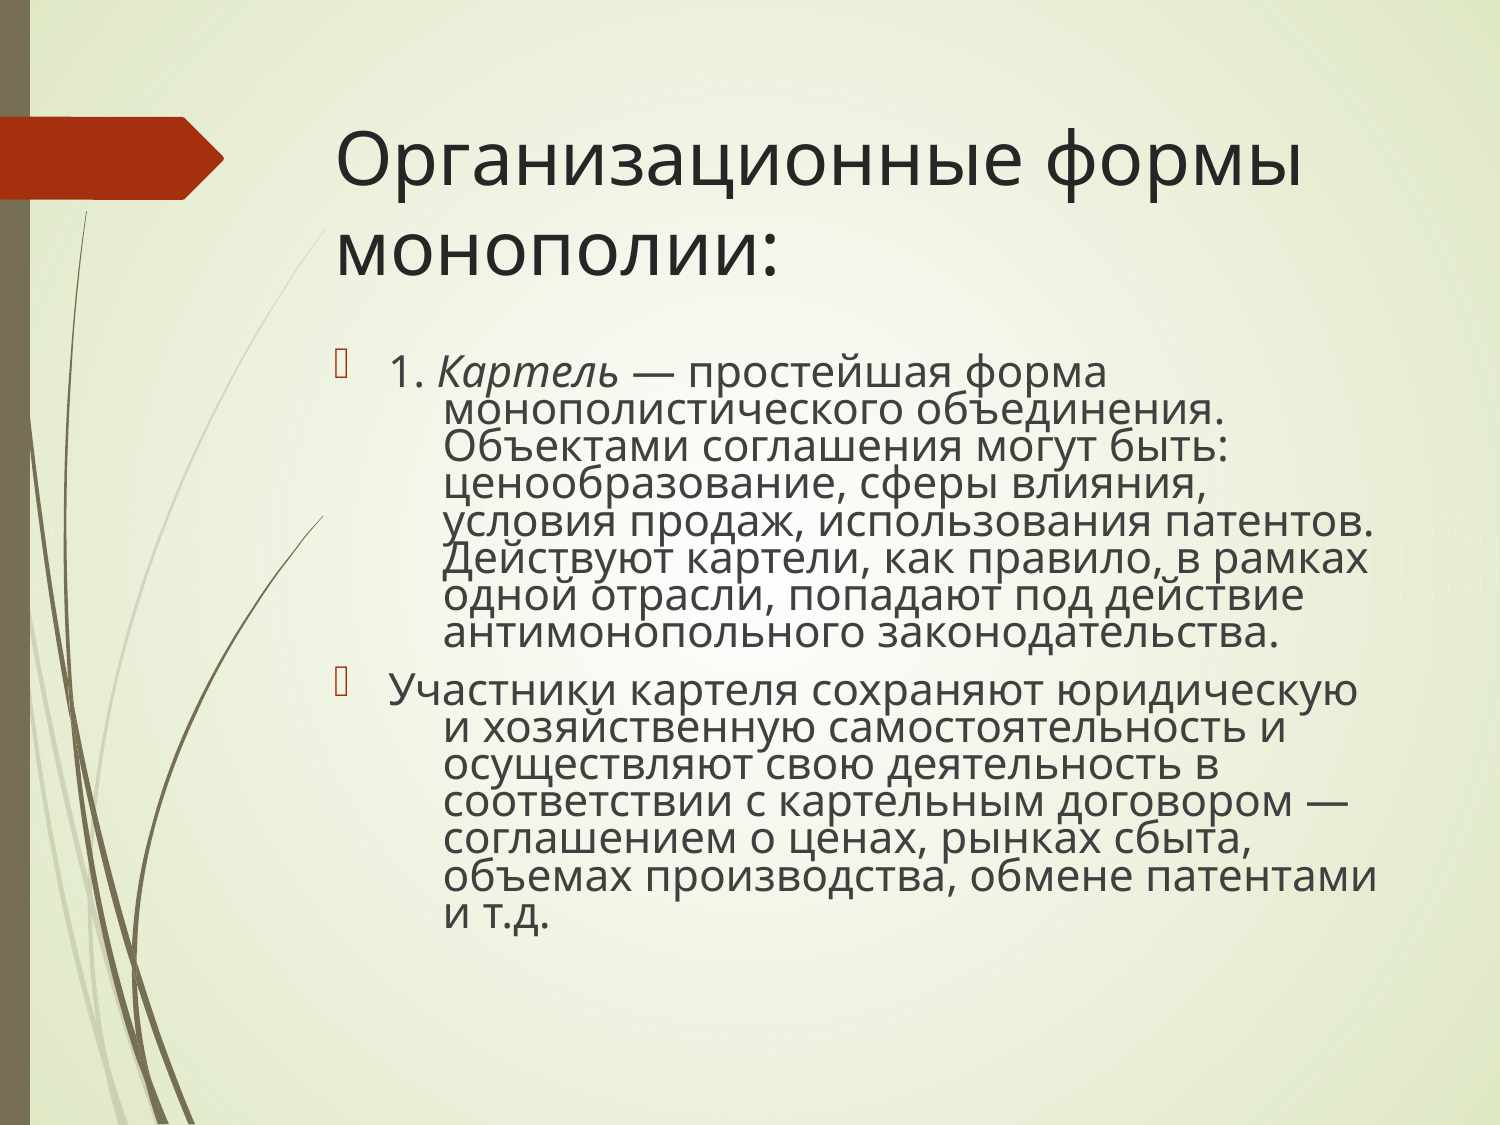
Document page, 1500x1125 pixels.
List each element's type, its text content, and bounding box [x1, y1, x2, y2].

title Организационные формы монополии: [319, 102, 1400, 313]
list 1. Картель — простейшая форма монополистического объединения. Объектами соглашения могут быть: ценообразование, сферы влияния, условия продаж, использования патентов. Действуют картели, как правило, в рамках одной отрасли, попадают под действие антимонопольного законодательства. Участники картеля сохраняют юридическую и хозяйственную самостоятельность и осуществляют свою деятельность в соответствии с картельным договором — соглашением о ценах, рынках сбыта, объемах производства, обмене патентами и т.д. [318, 350, 1401, 970]
